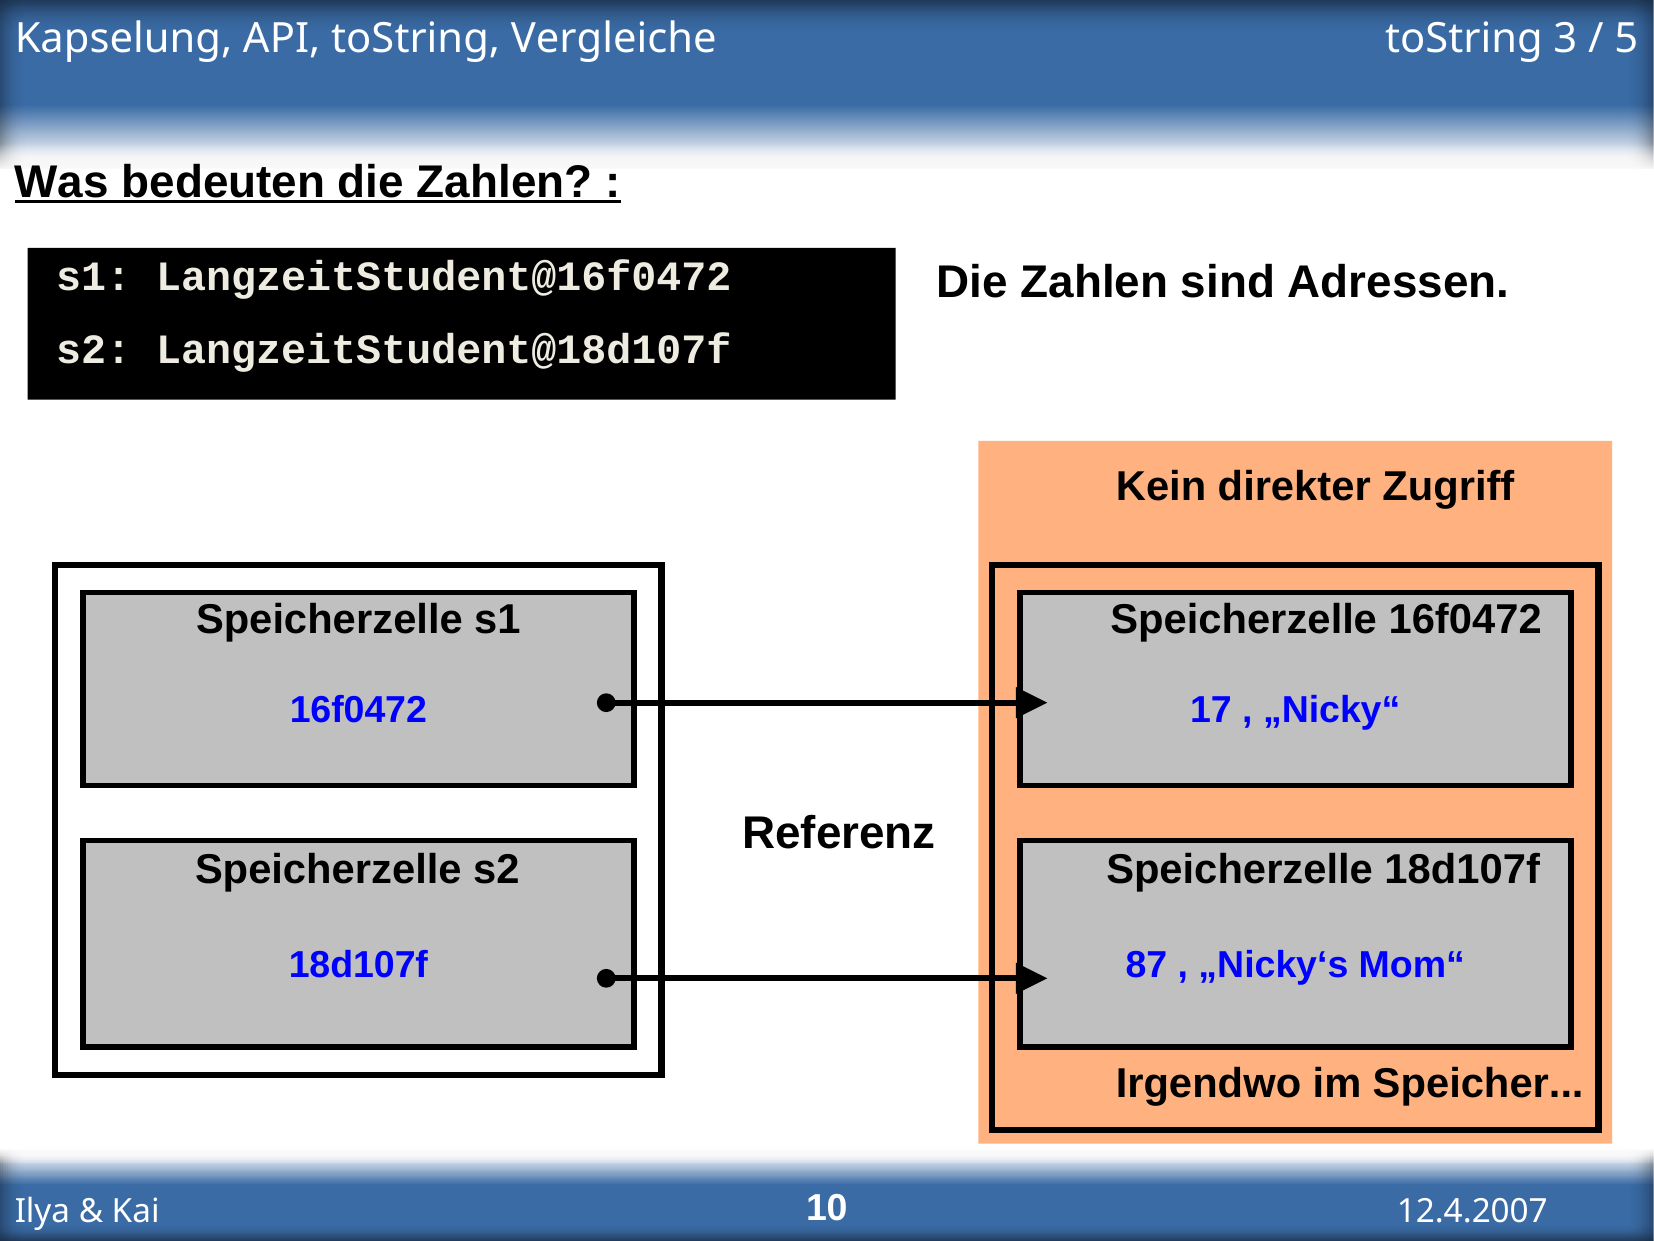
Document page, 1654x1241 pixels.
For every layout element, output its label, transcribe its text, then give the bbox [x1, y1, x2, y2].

text_box toString 3 / 5 [1226, 0, 1654, 73]
text_box [27, 247, 896, 400]
text_box [978, 706, 989, 975]
text_box [995, 568, 1595, 1127]
text_box Irgendwo im Speicher... [1033, 1052, 1599, 1115]
text_box 17 , „Nicky“ [1019, 592, 1571, 786]
picture [0, 1149, 1654, 1241]
text_box Die Zahlen sind Adressen. [937, 247, 1627, 315]
text_box Speicherzelle s2 [96, 837, 619, 900]
picture [0, 0, 1654, 148]
text_box 18d107f [82, 840, 634, 1048]
text_box 87 , „Nicky‘s Mom“ [1019, 840, 1571, 1048]
text_box Was bedeuten die Zahlen? : [0, 148, 1654, 216]
text_box Speicherzelle 18d107f [1091, 837, 1555, 900]
text_box Speicherzelle 16f0472 [1095, 588, 1557, 651]
text_box Referenz [688, 799, 951, 866]
text_box [978, 440, 1613, 1144]
text_box 16f0472 [82, 592, 634, 786]
text_box Kein direkter Zugriff [1047, 454, 1530, 517]
text_box s1: LangzeitStudent@16f0472 s2: LangzeitStudent@18d107f [41, 247, 937, 384]
text_box Speicherzelle s1 [96, 588, 621, 651]
